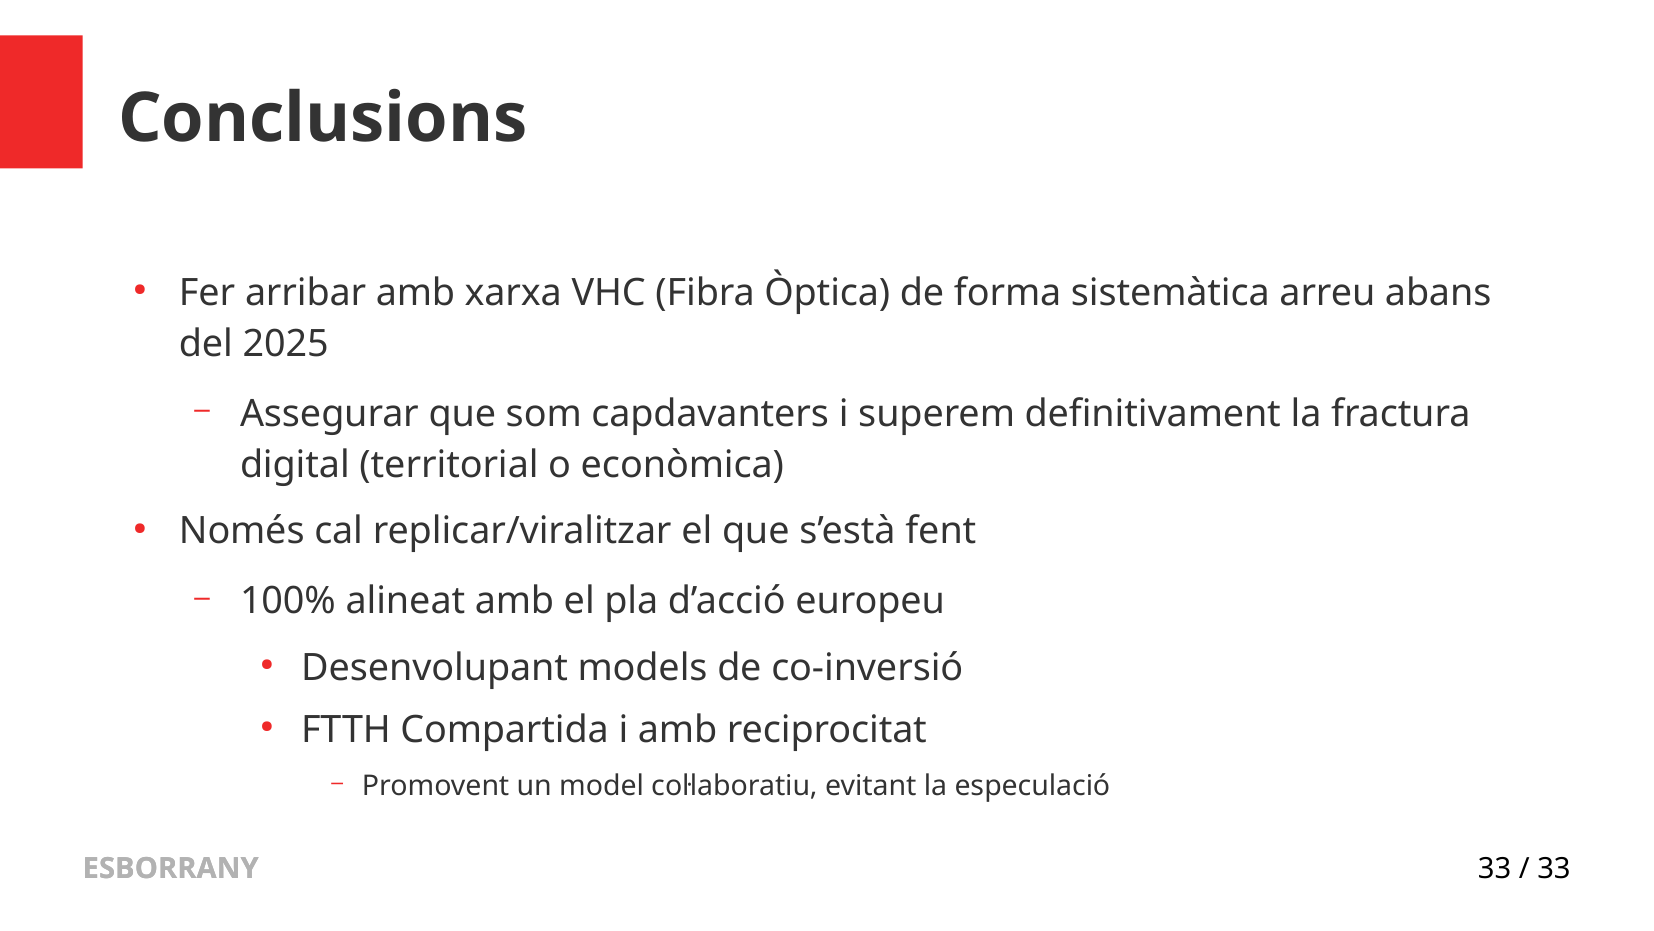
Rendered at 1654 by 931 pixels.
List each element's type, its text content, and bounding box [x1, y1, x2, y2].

list Fer arribar amb xarxa VHC (Fibra Òptica) de forma sistemàtica arreu abans del 2025 Assegurar que som capdavanters i superem definitivament la fractura digital (territorial o econòmica) Només cal replicar/viralitzar el que s’està fent 100% alineat amb el pla d’acció europeu Desenvolupant models de co-inversió FTTH Compartida i amb reciprocitat Promovent un model col·laboratiu, evitant la especulació [118, 265, 1536, 806]
title Conclusions [118, 37, 1571, 193]
